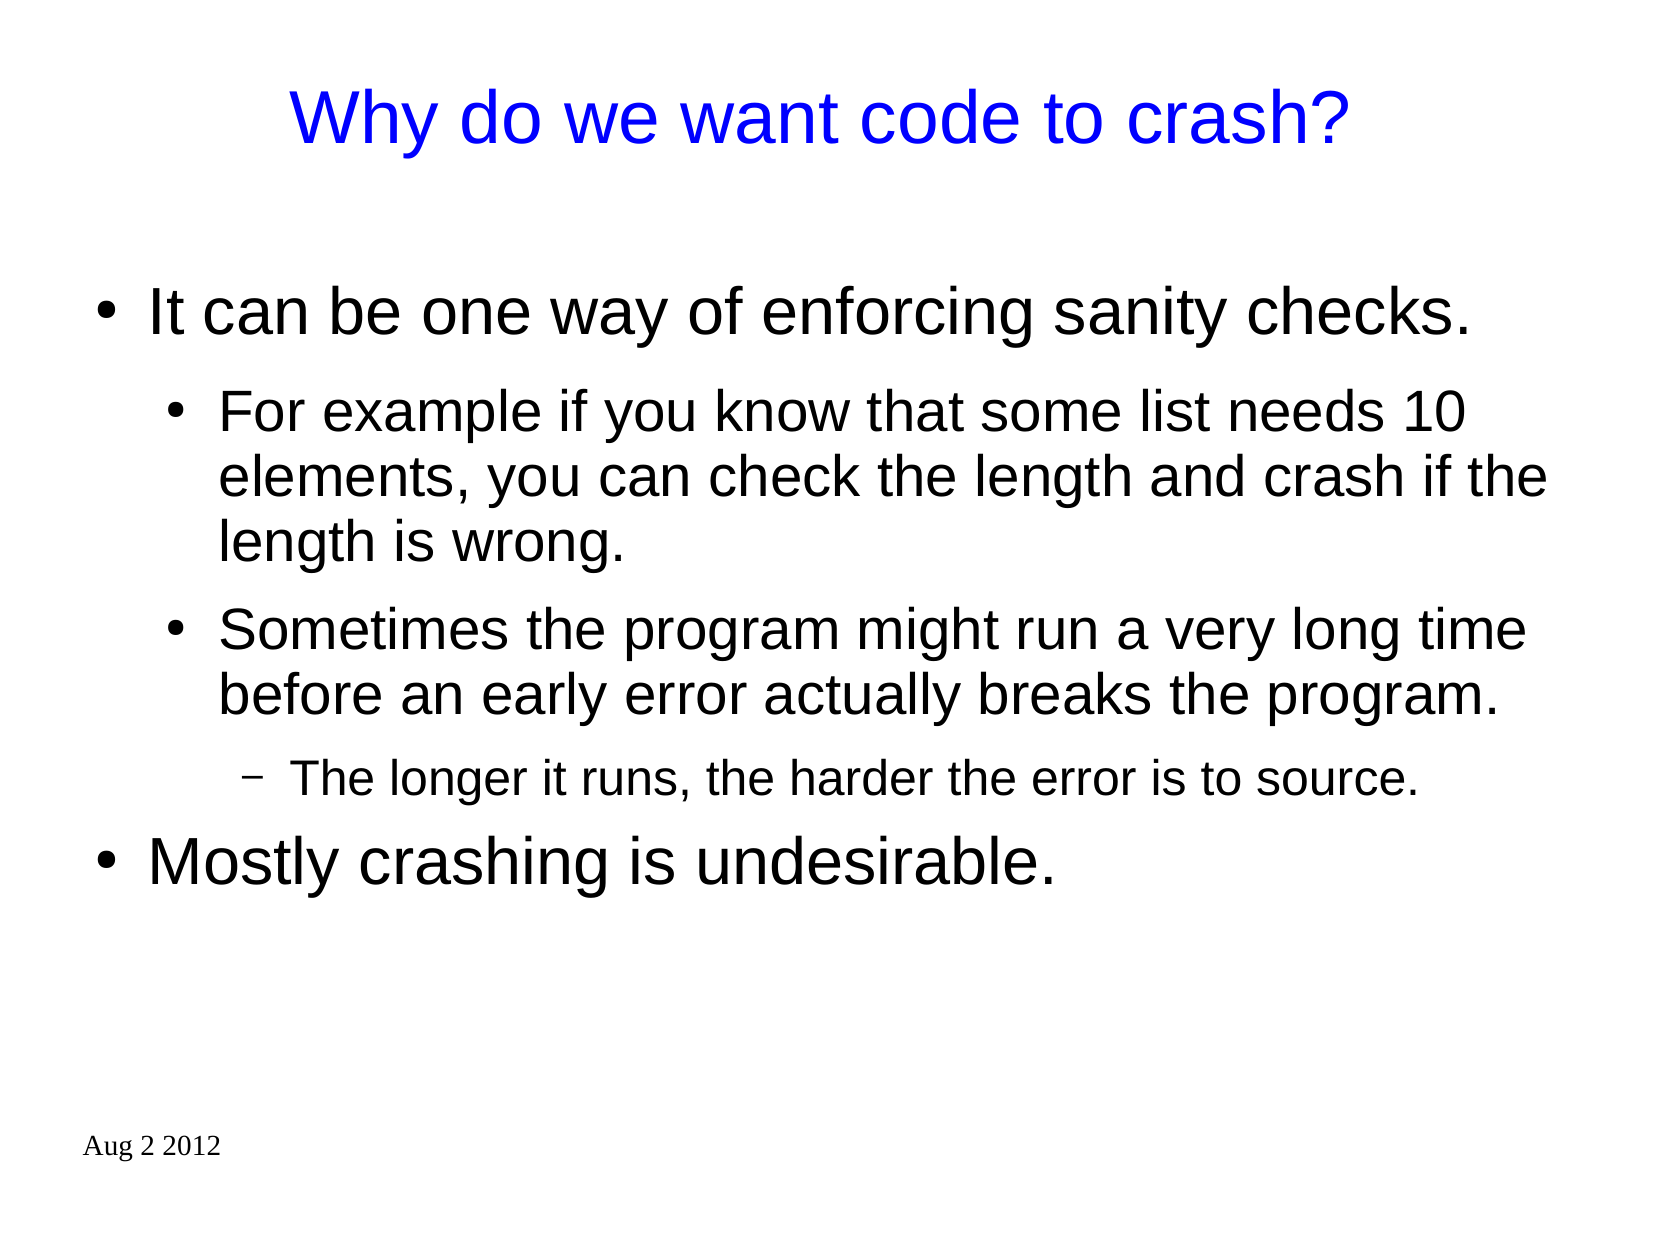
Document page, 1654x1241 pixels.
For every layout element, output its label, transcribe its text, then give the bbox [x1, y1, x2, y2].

list It can be one way of enforcing sanity checks. For example if you know that some list needs 10 elements, you can check the length and crash if the length is wrong. Sometimes the program might run a very long time before an early error actually breaks the program. The longer it runs, the harder the error is to source. Mostly crashing is undesirable. [76, 274, 1565, 1093]
title Why do we want code to crash? [76, 58, 1565, 178]
